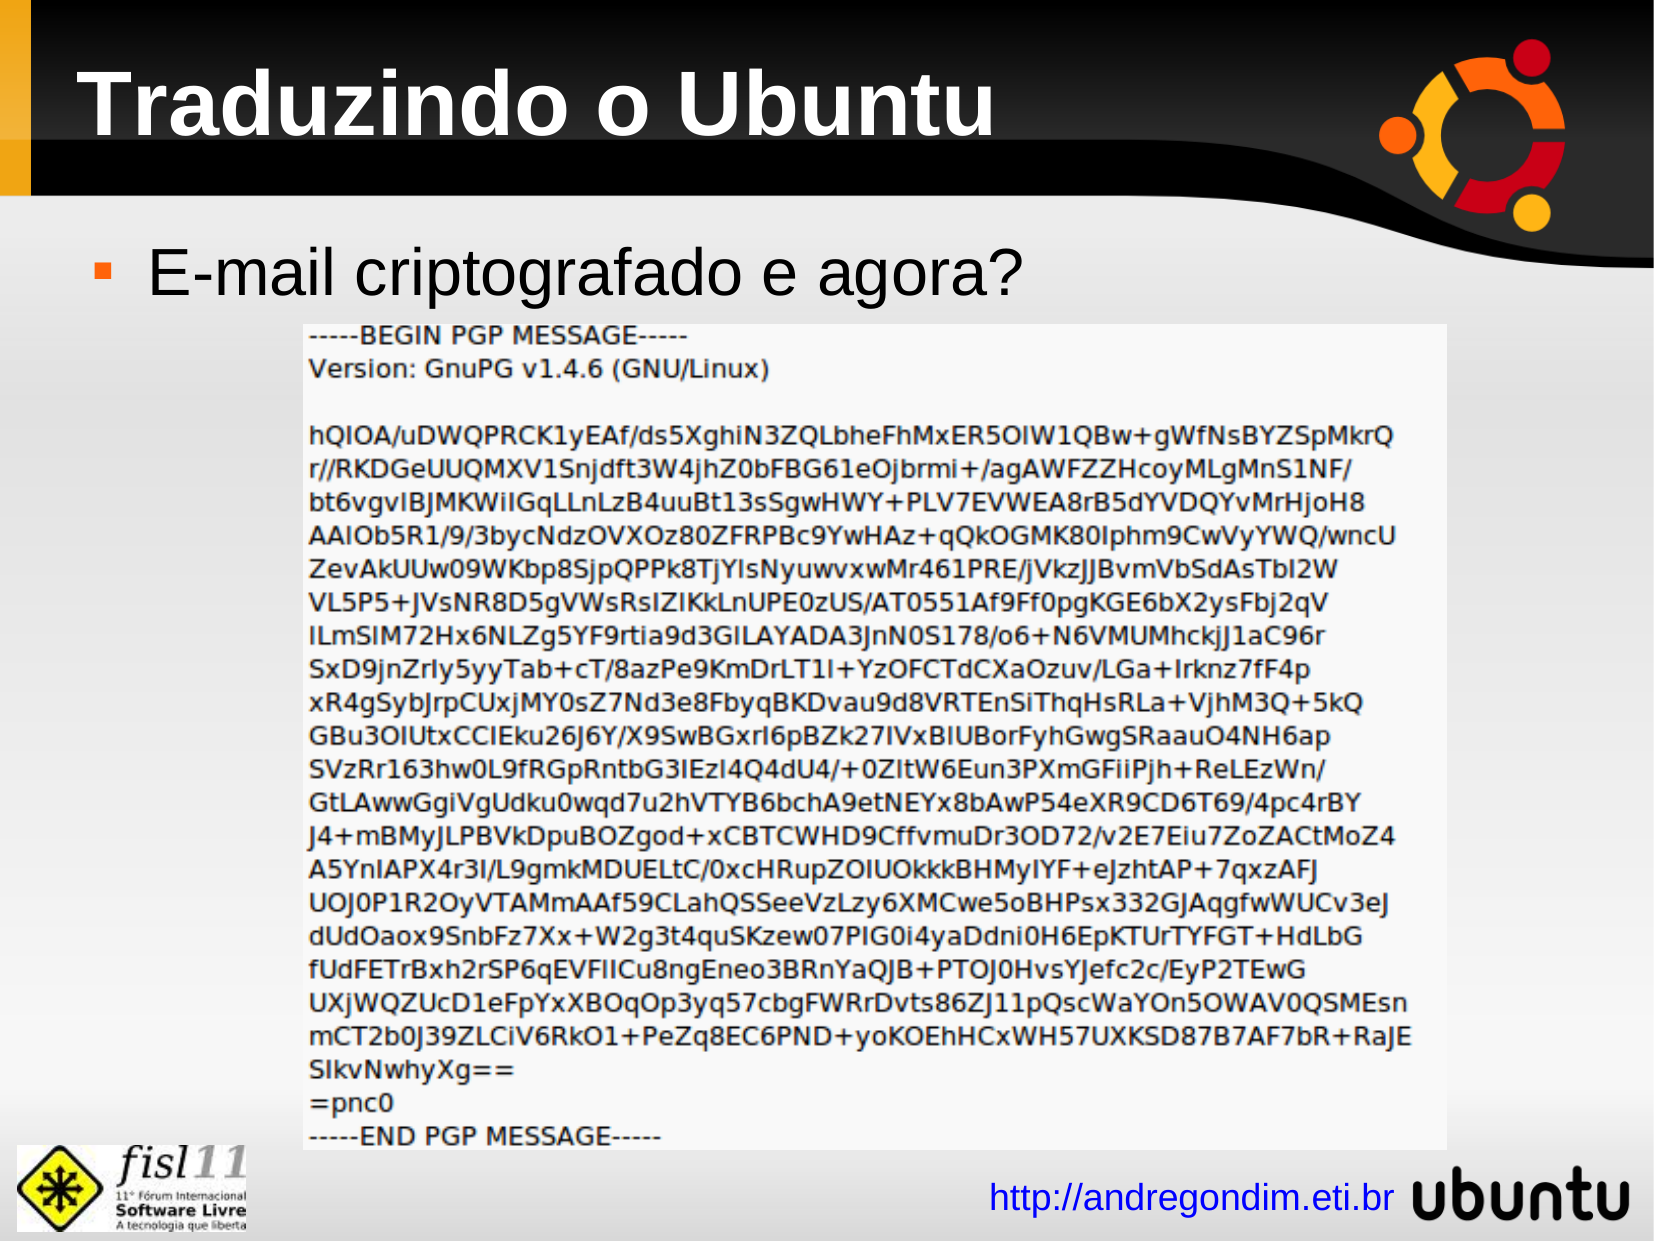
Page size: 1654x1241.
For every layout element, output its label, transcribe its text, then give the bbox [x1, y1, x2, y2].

picture [0, 0, 1654, 1241]
list E-mail criptografado e agora? [76, 234, 1565, 1093]
title Traduzindo o Ubuntu [76, 0, 1565, 208]
